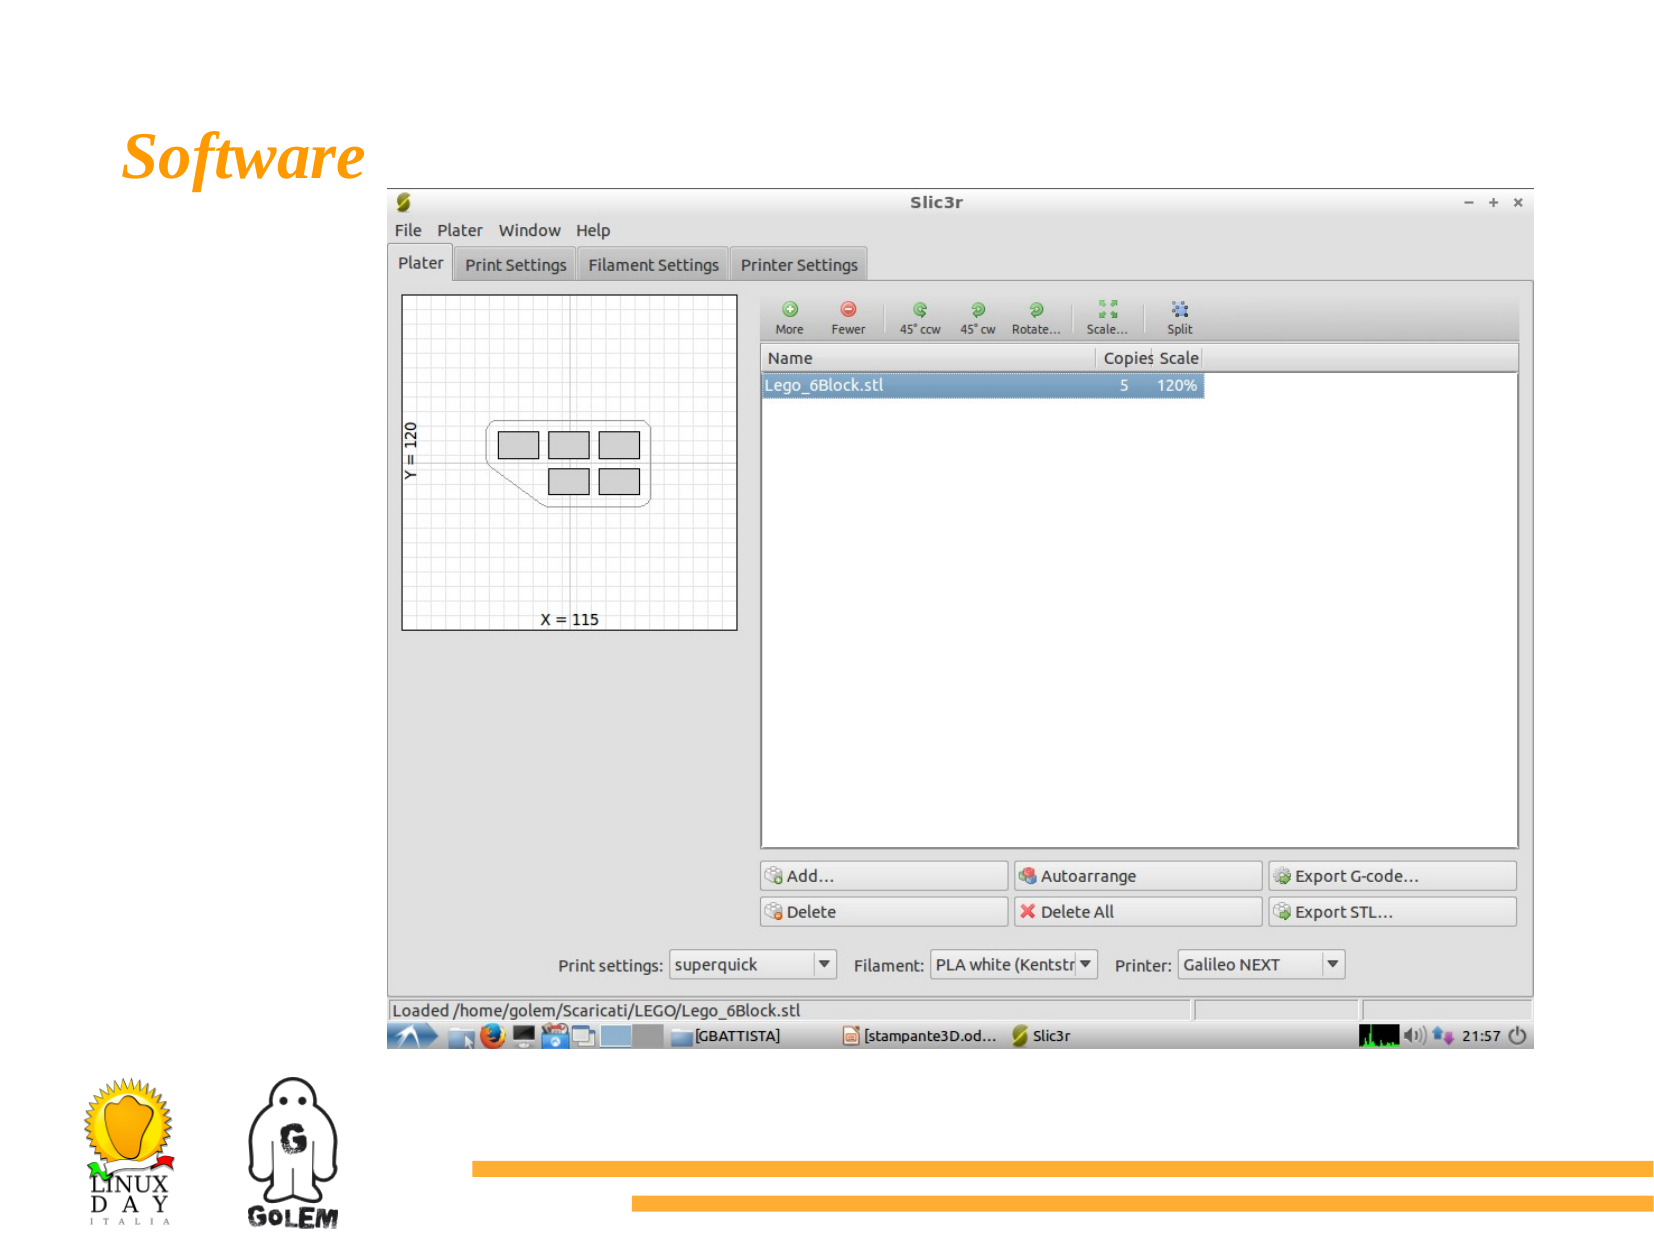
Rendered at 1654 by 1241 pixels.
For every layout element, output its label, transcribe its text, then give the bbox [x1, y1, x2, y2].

picture [83, 1077, 178, 1229]
picture [387, 188, 1534, 1049]
title Software [121, 45, 1534, 254]
picture [248, 1077, 338, 1229]
